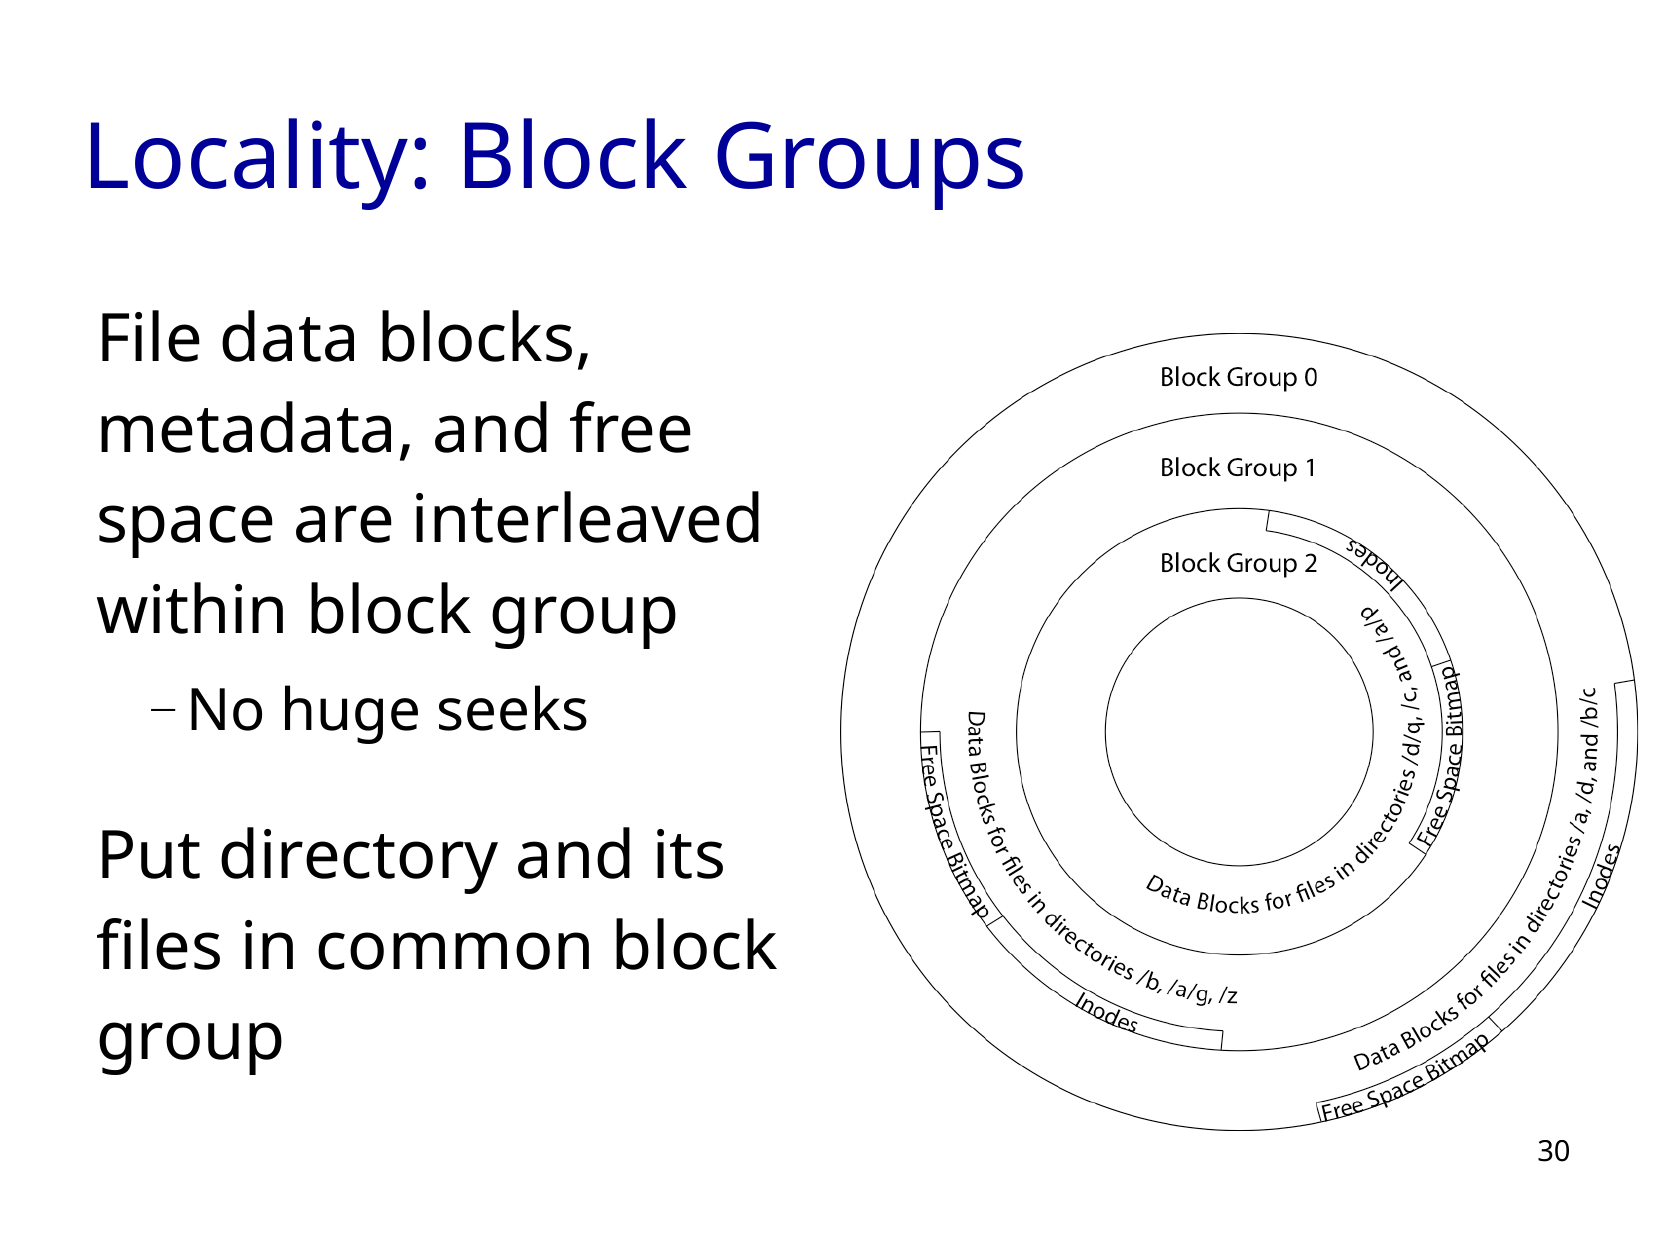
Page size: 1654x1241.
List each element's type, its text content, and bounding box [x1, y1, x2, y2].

title Locality: Block Groups [82, 49, 1571, 257]
list File data blocks, metadata, and free space are interleaved within block group No huge seeks Put directory and its files in common block group [60, 290, 839, 1171]
picture [838, 318, 1647, 1141]
